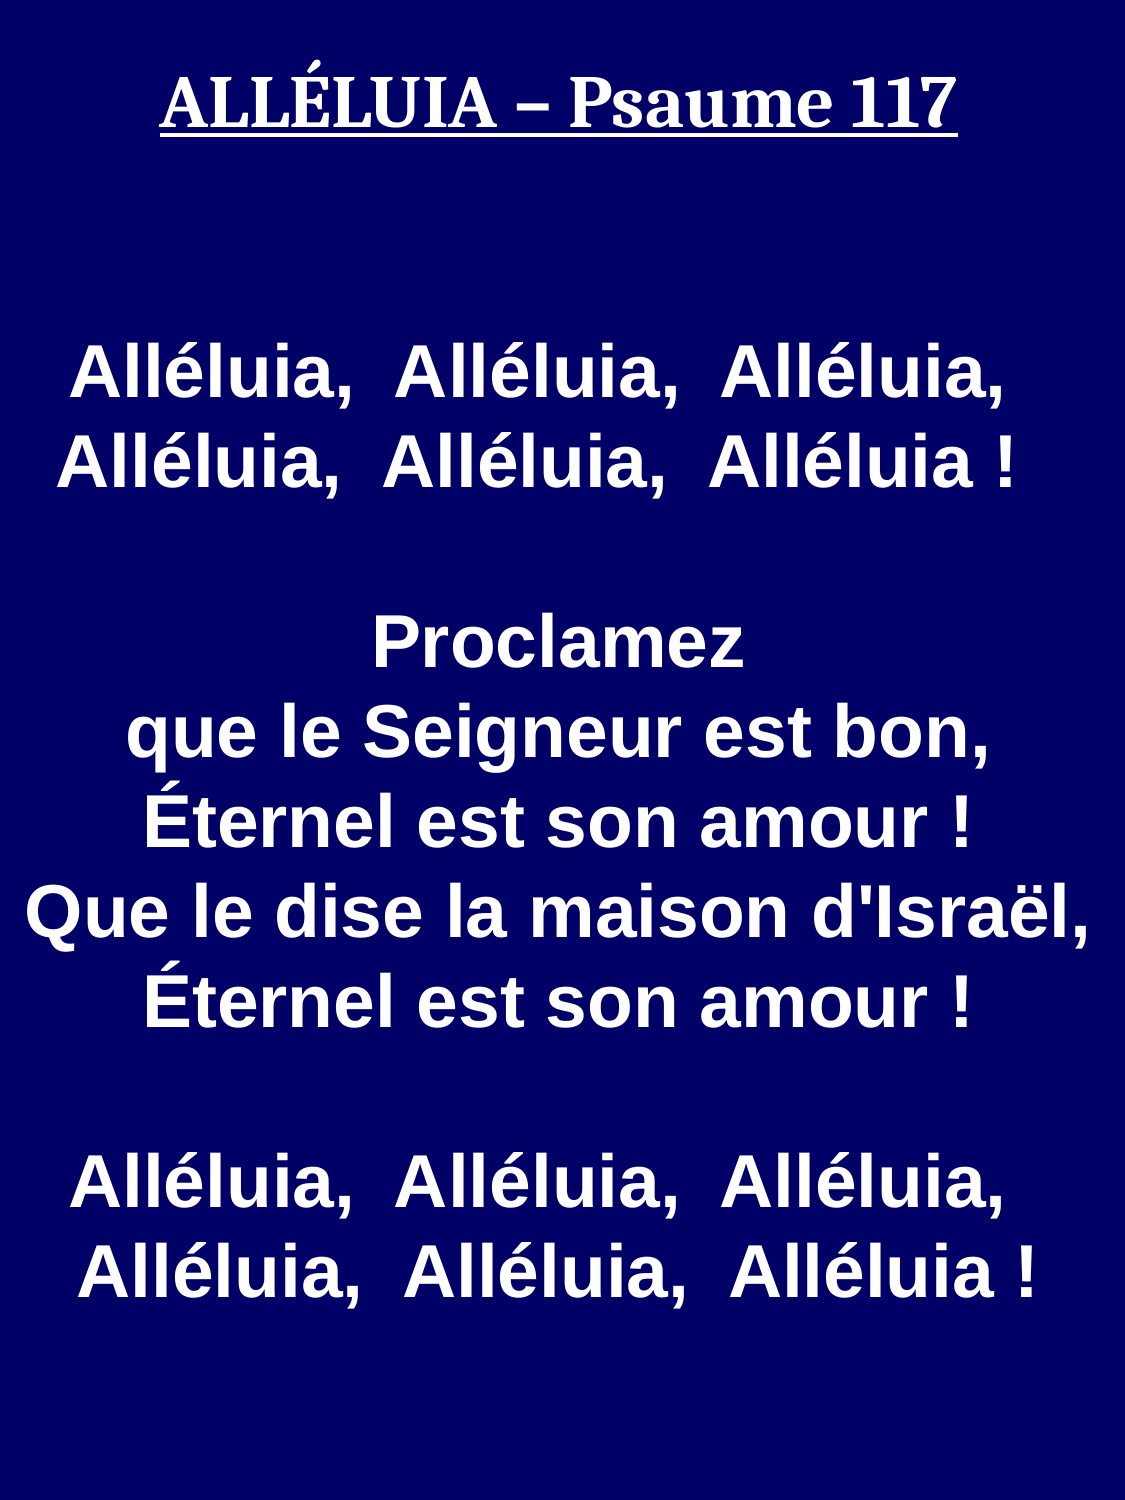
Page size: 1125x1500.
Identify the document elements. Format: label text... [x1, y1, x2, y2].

text_box ALLÉLUIA – Psaume 117 Alléluia, Alléluia, Alléluia, Alléluia, Alléluia, Alléluia ! Proclamez que le Seigneur est bon, Éternel est son amour ! Que le dise la maison d'Israël, Éternel est son amour ! Alléluia, Alléluia, Alléluia, Alléluia, Alléluia, Alléluia ! [0, 45, 1125, 1500]
